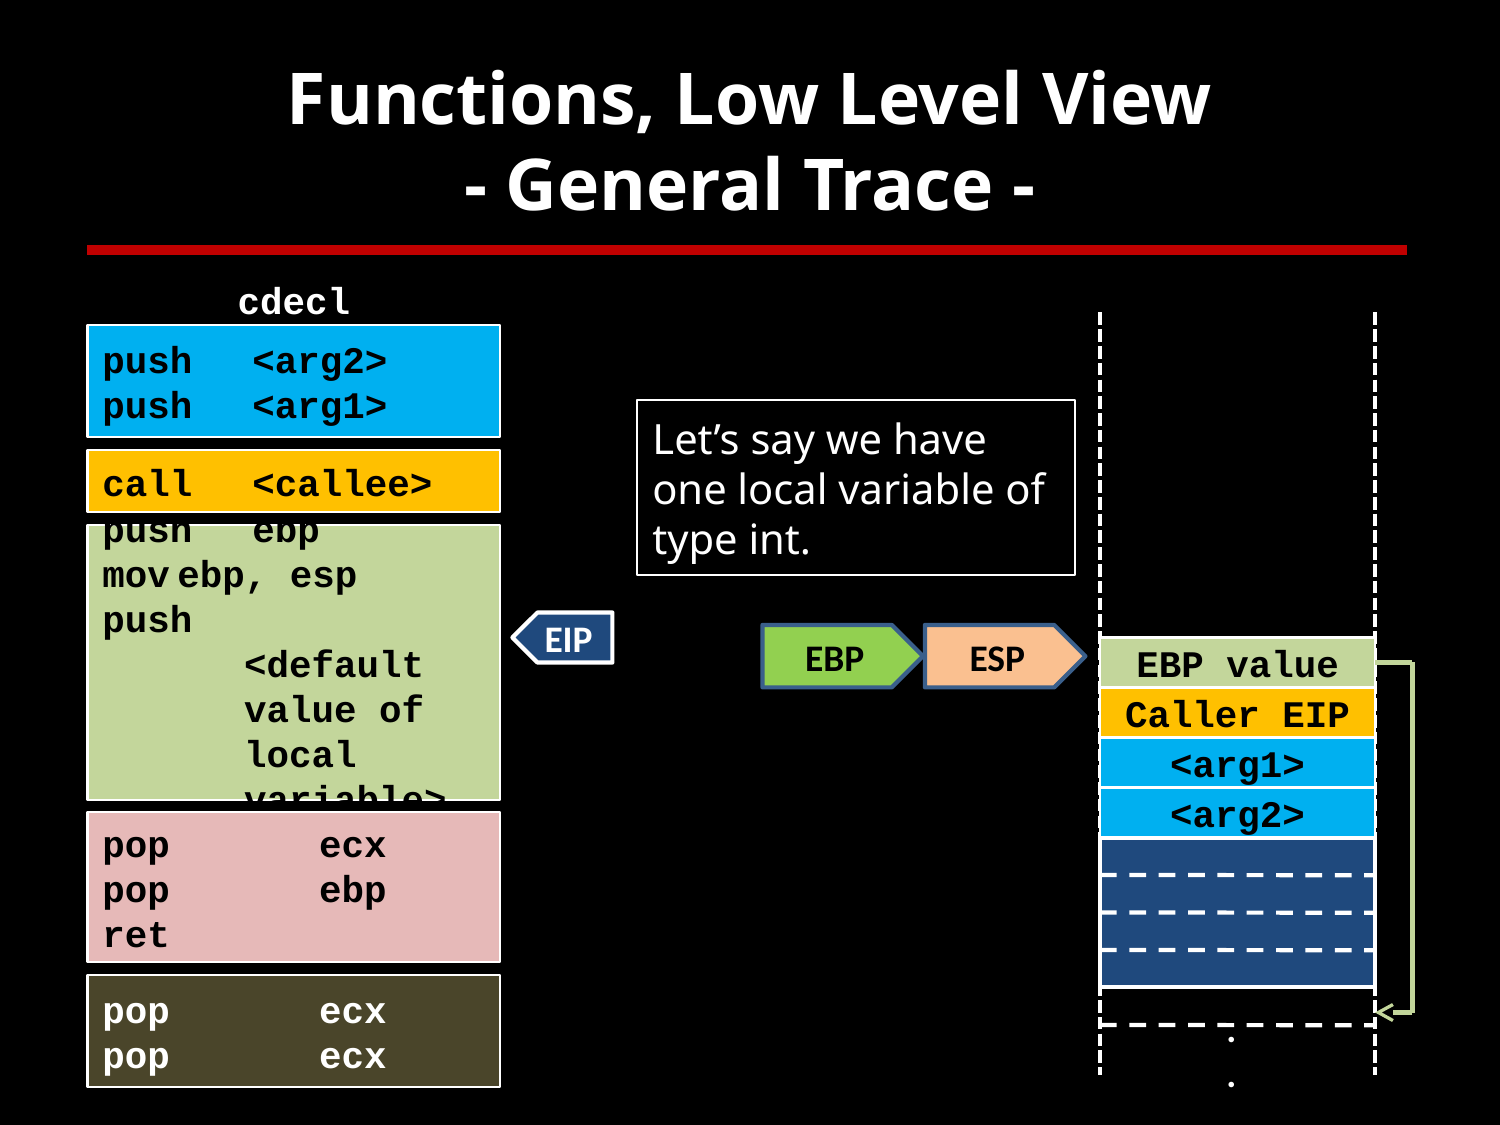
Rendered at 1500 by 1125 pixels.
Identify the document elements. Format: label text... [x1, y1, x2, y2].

text_box . . [1087, 1012, 1375, 1088]
text_box EBP [762, 624, 923, 688]
text_box Let’s say we have one local variable of type int. [637, 399, 1075, 575]
text_box EIP [512, 612, 613, 663]
text_box push <arg2> push <arg1> [87, 325, 500, 438]
text_box <arg1> [1100, 738, 1375, 788]
text_box ESP [924, 624, 1086, 688]
title Functions, Low Level View - General Trace - [75, 45, 1425, 233]
text_box [1100, 838, 1375, 988]
text_box call <callee> [87, 449, 500, 513]
text_box cdecl [87, 275, 500, 325]
text_box push ebp mov ebp, esp push <default value of local variable> [87, 525, 500, 800]
text_box pop ecx pop ecx [87, 975, 500, 1088]
text_box Caller EIP [1100, 688, 1375, 738]
text_box EBP value [1100, 637, 1375, 688]
text_box <arg2> [1100, 788, 1375, 838]
text_box pop ecx pop ebp ret [87, 812, 500, 963]
